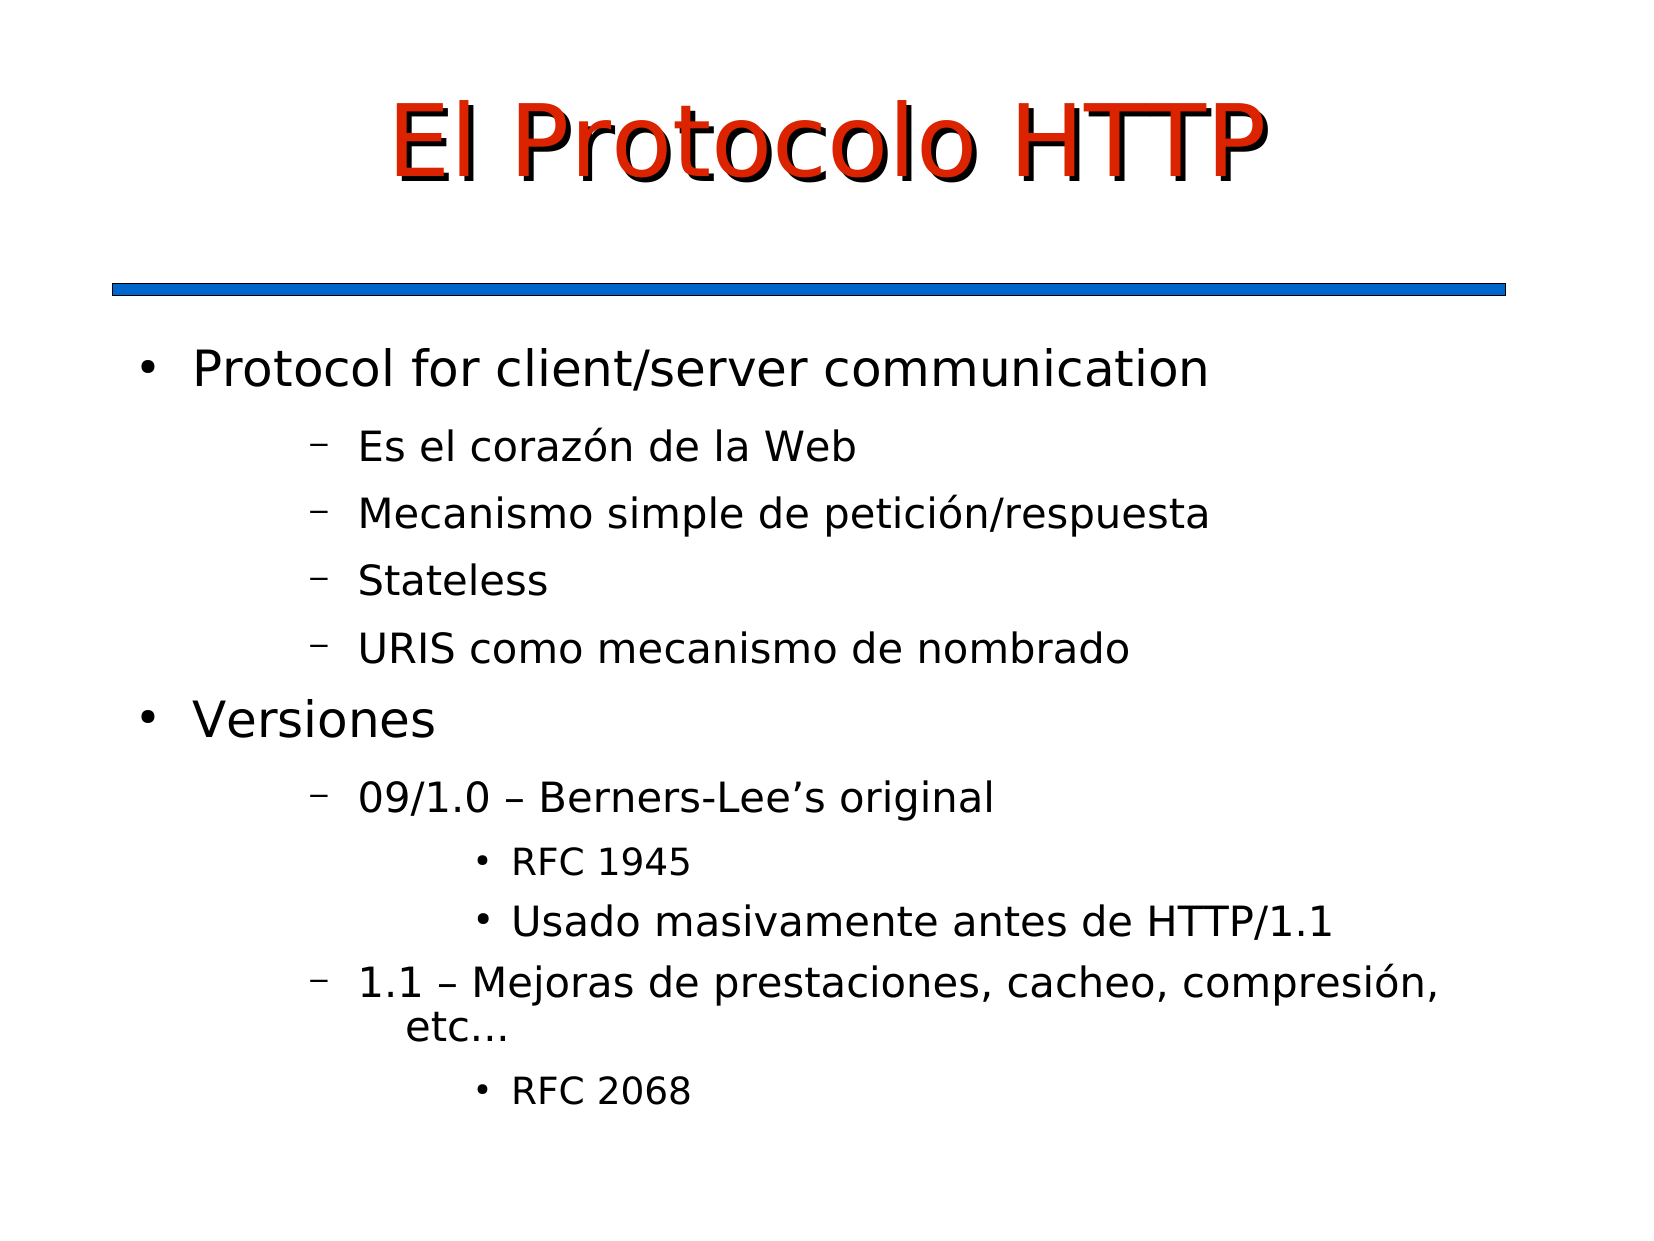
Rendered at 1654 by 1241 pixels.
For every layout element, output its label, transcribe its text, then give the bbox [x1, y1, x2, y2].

title El Protocolo HTTP [121, 37, 1534, 246]
list Protocol for client/server communication Es el corazón de la Web Mecanismo simple de petición/respuesta Stateless URIS como mecanismo de nombrado Versiones 09/1.0 – Berners-Lee’s original RFC 1945 Usado masivamente antes de HTTP/1.1 1.1 – Mejoras de prestaciones, cacheo, compresión, etc... RFC 2068 [121, 344, 1534, 1127]
